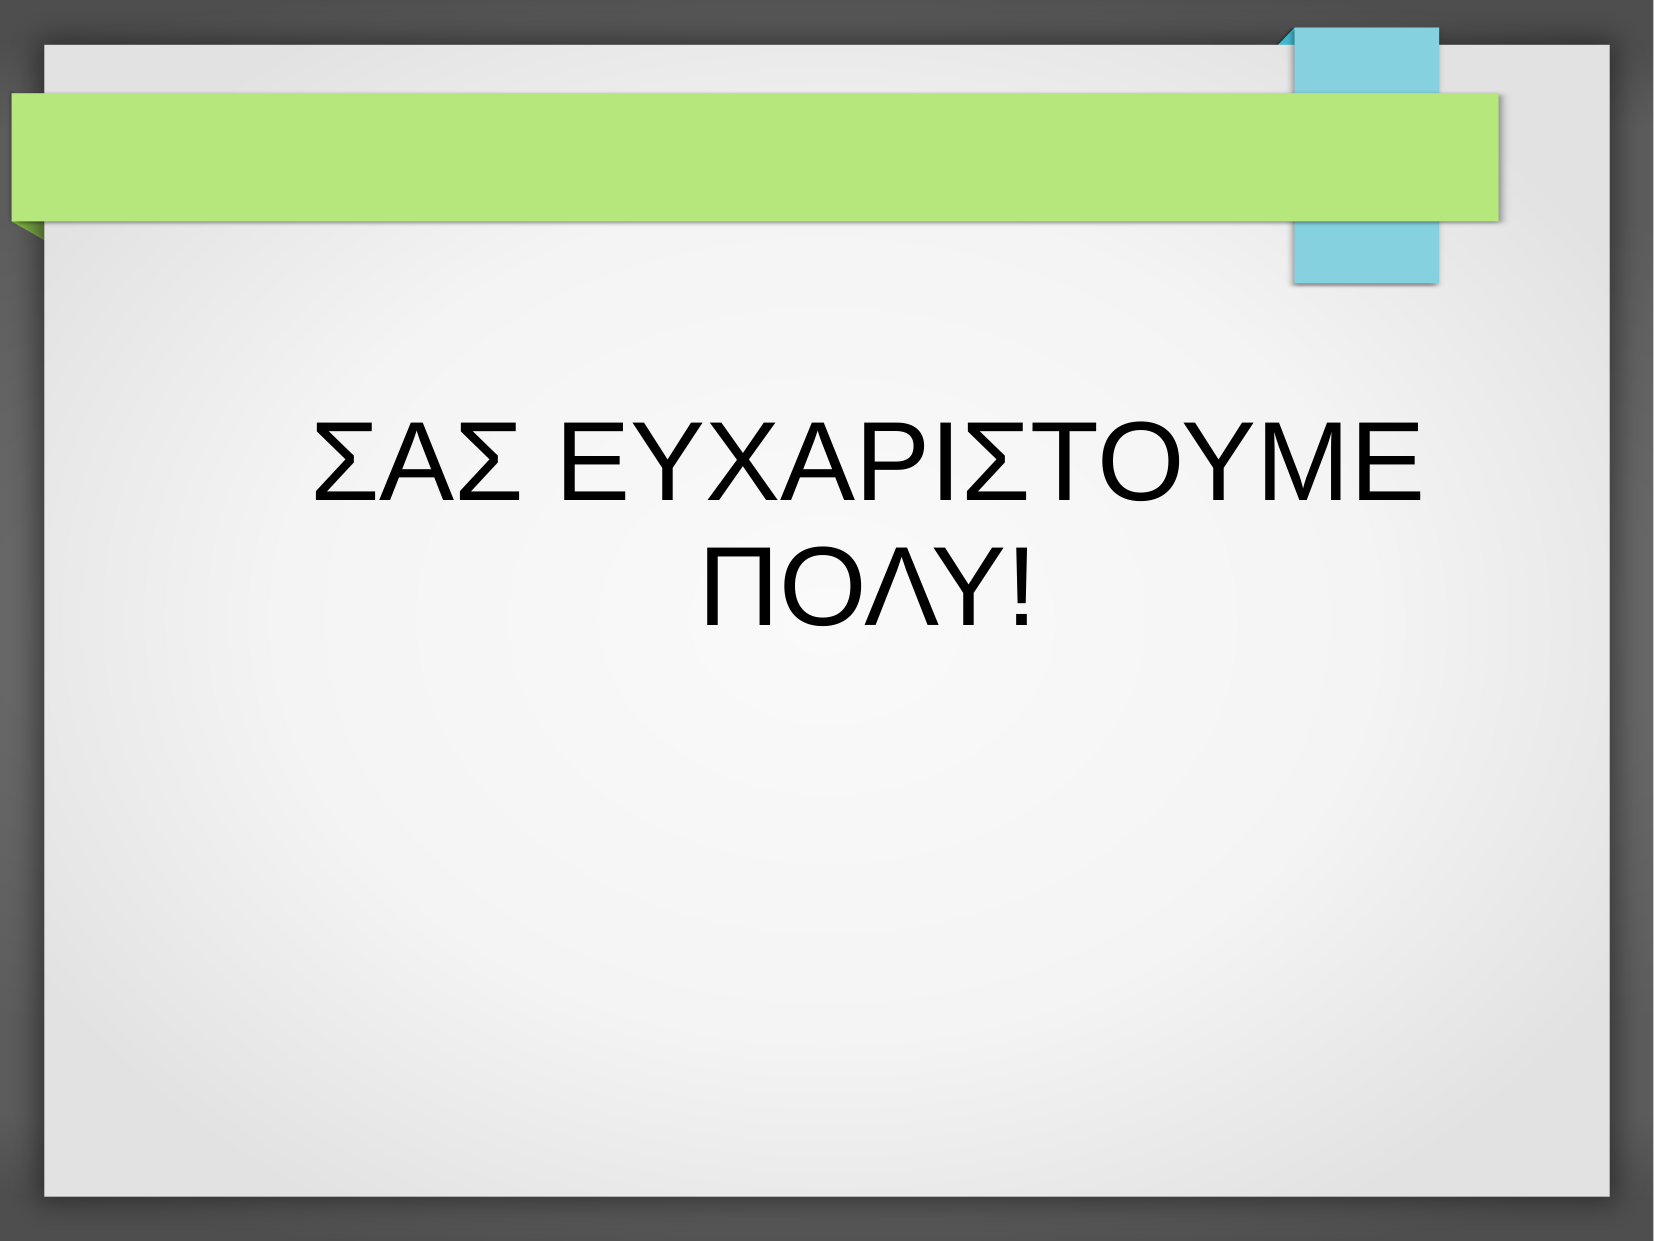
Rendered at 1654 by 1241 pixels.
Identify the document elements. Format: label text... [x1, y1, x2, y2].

picture [0, 0, 1654, 1241]
list ΣΑΣ ΕΥΧΑΡΙΣΤΟΥΜΕ ΠΟΛΥ! [88, 147, 1577, 867]
